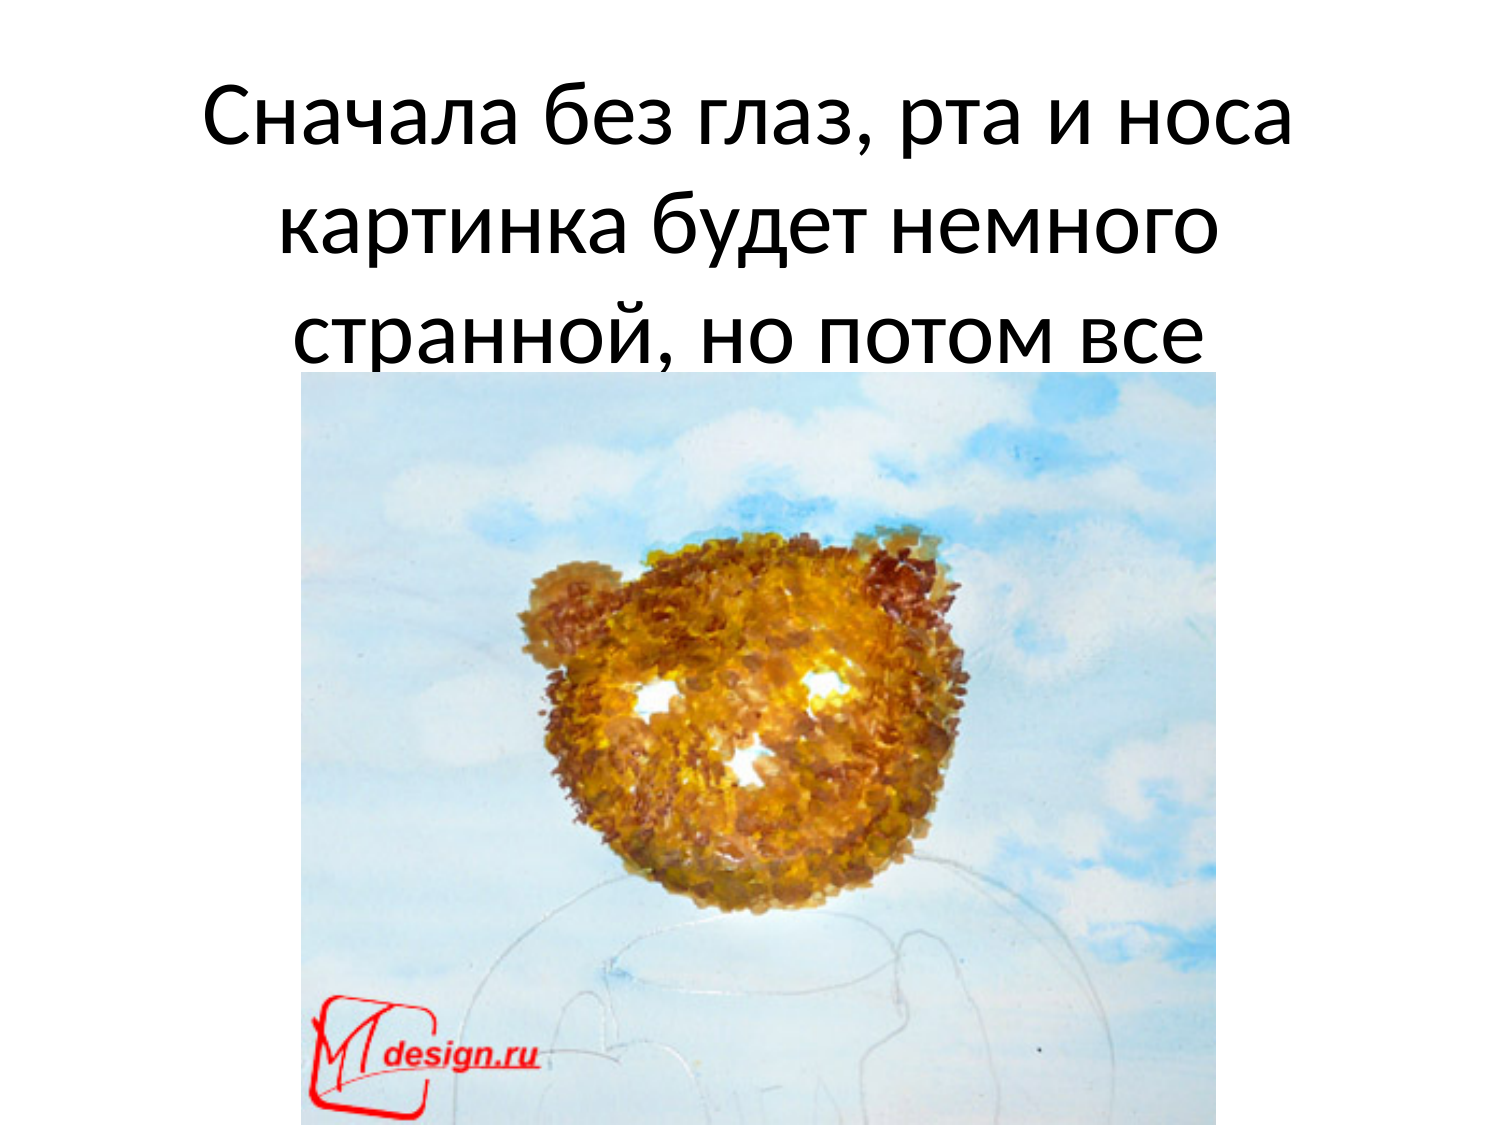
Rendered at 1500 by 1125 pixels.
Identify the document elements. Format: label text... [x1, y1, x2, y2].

picture [301, 372, 1216, 1125]
title Сначала без глаз, рта и носа картинка будет немного странной, но потом все исправится. [75, 45, 1425, 233]
